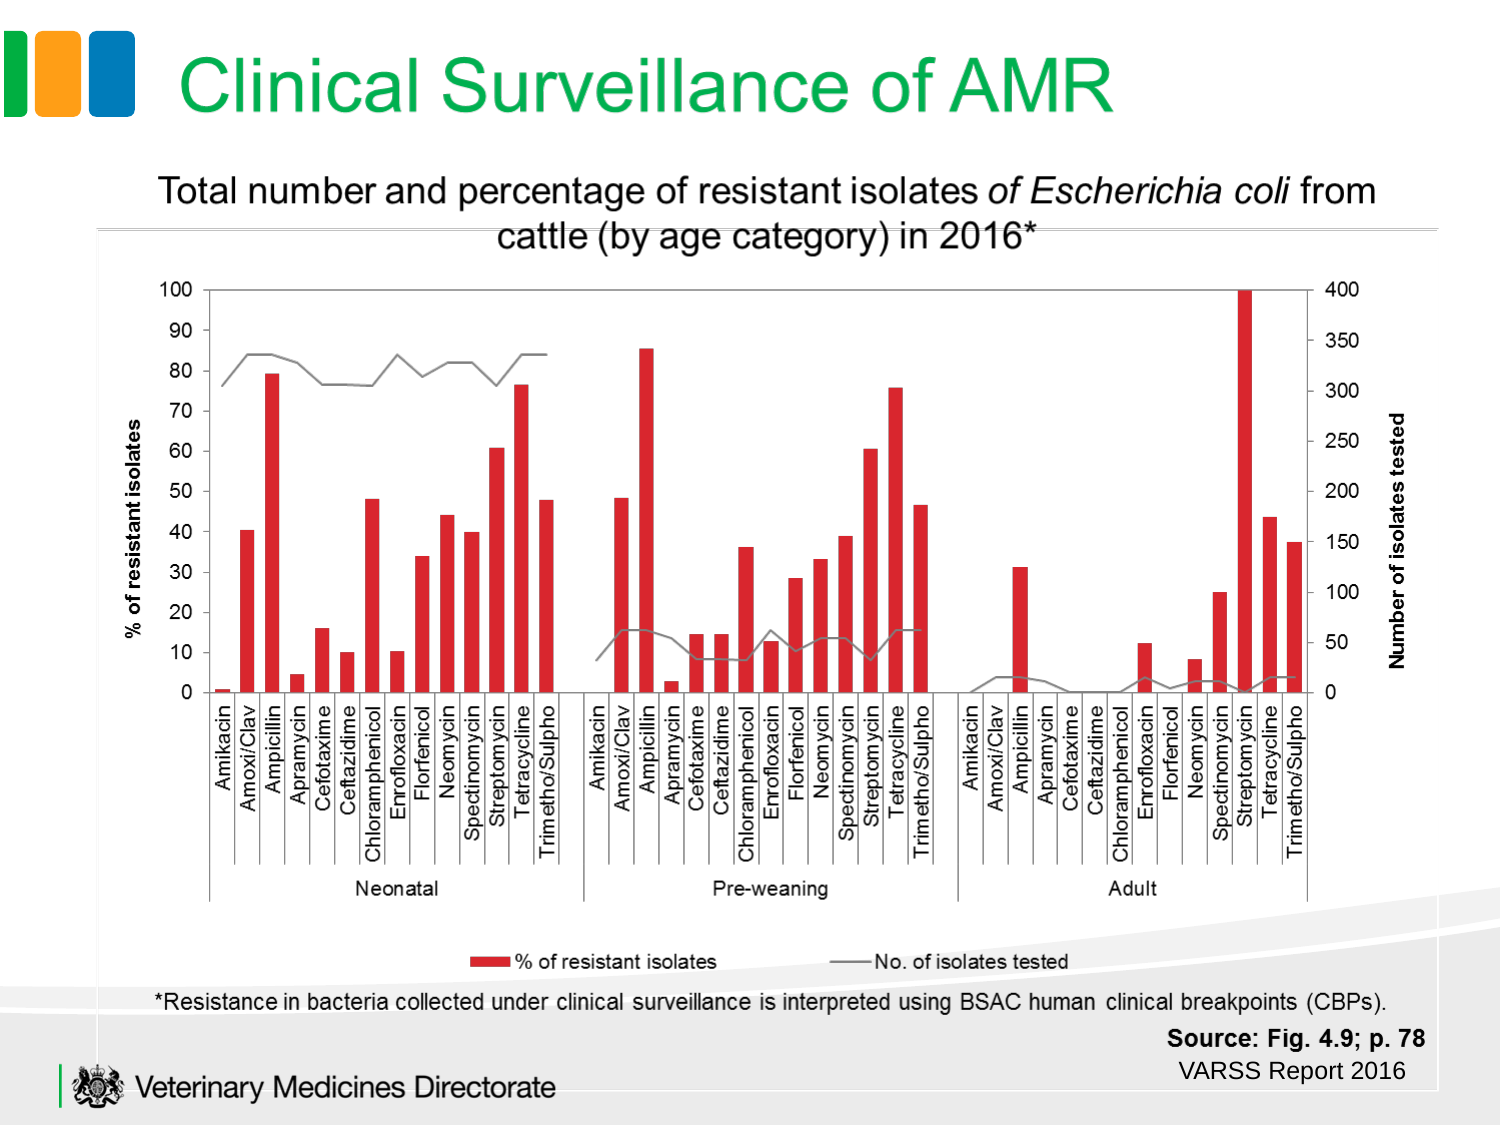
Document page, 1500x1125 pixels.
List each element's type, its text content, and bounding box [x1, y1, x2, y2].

picture [59, 16, 1441, 1109]
text_box VARSS Report 2016 [1163, 1046, 1424, 1093]
